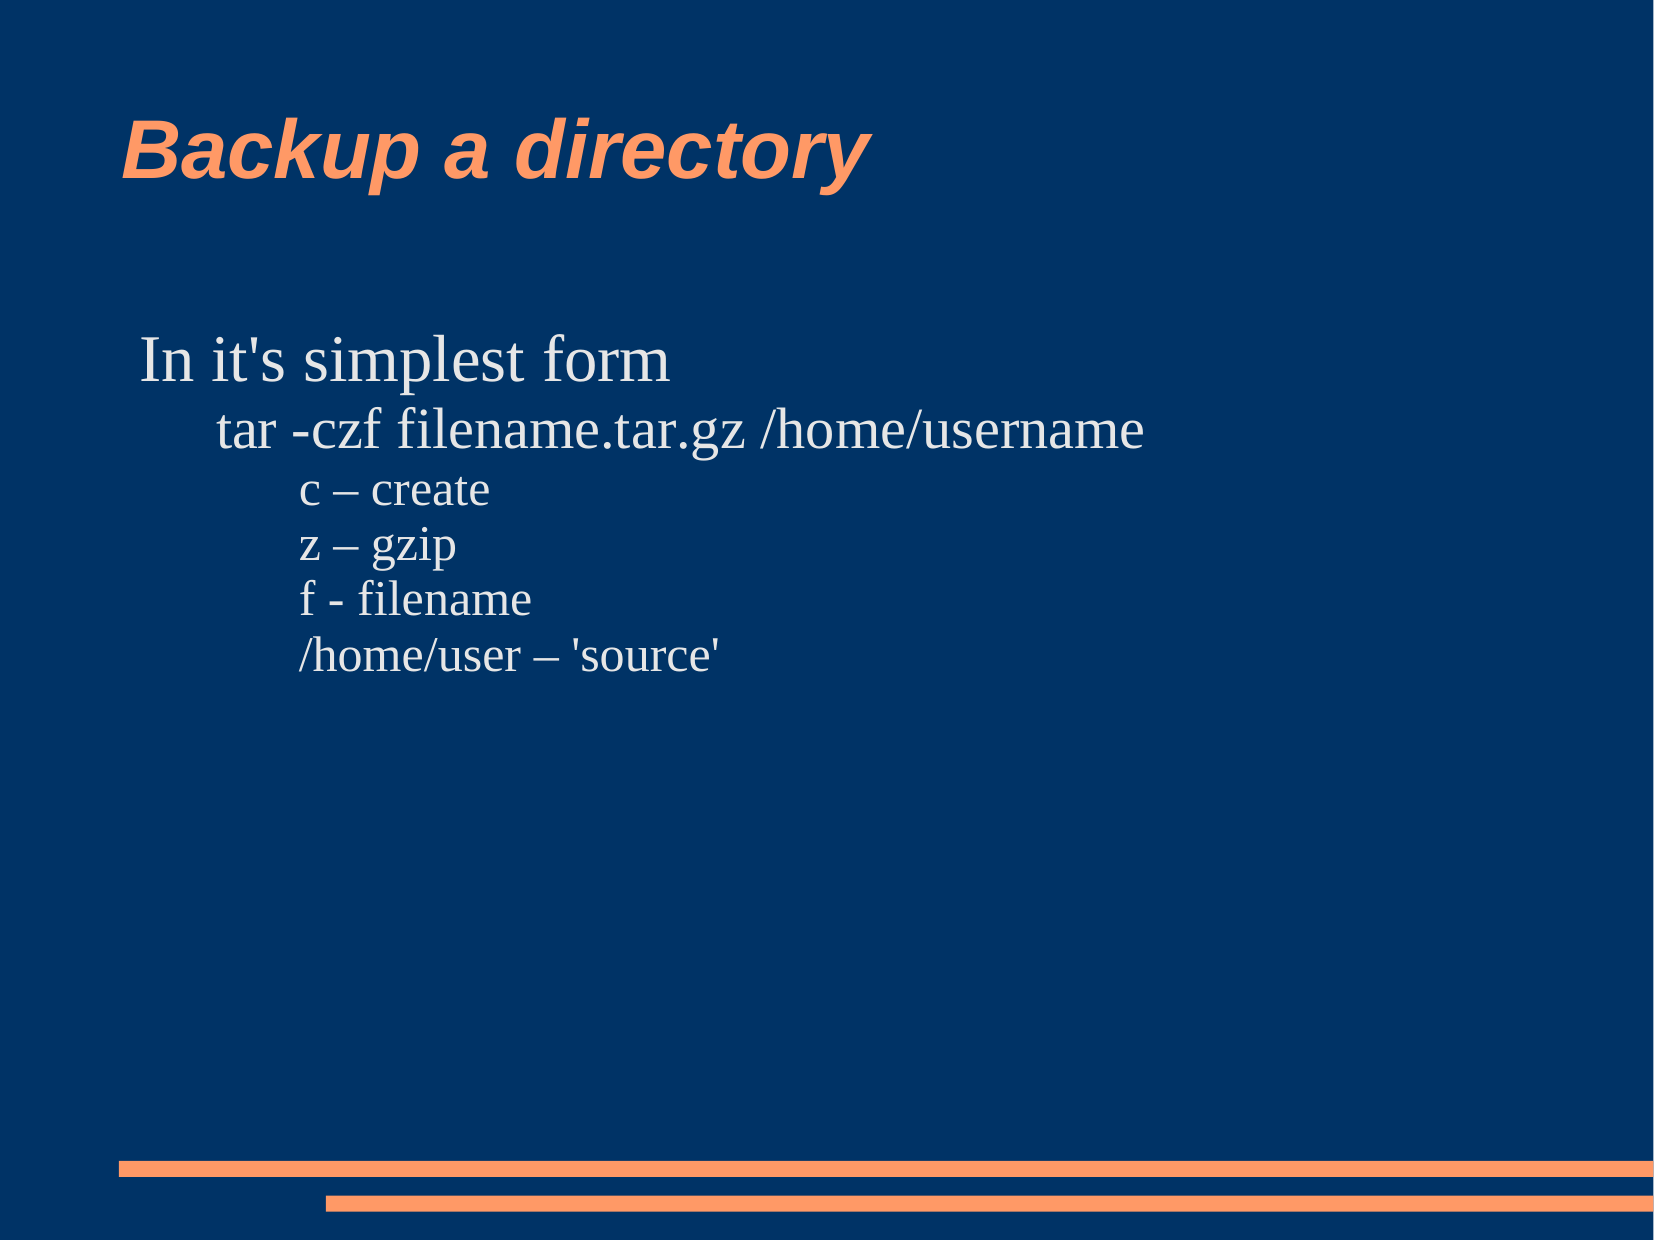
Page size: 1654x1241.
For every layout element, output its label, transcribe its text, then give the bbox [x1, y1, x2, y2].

title Backup a directory [121, 46, 1534, 254]
list In it's simplest form tar -czf filename.tar.gz /home/username c – create z – gzip f - filename /home/user – 'source' [121, 322, 1561, 1133]
